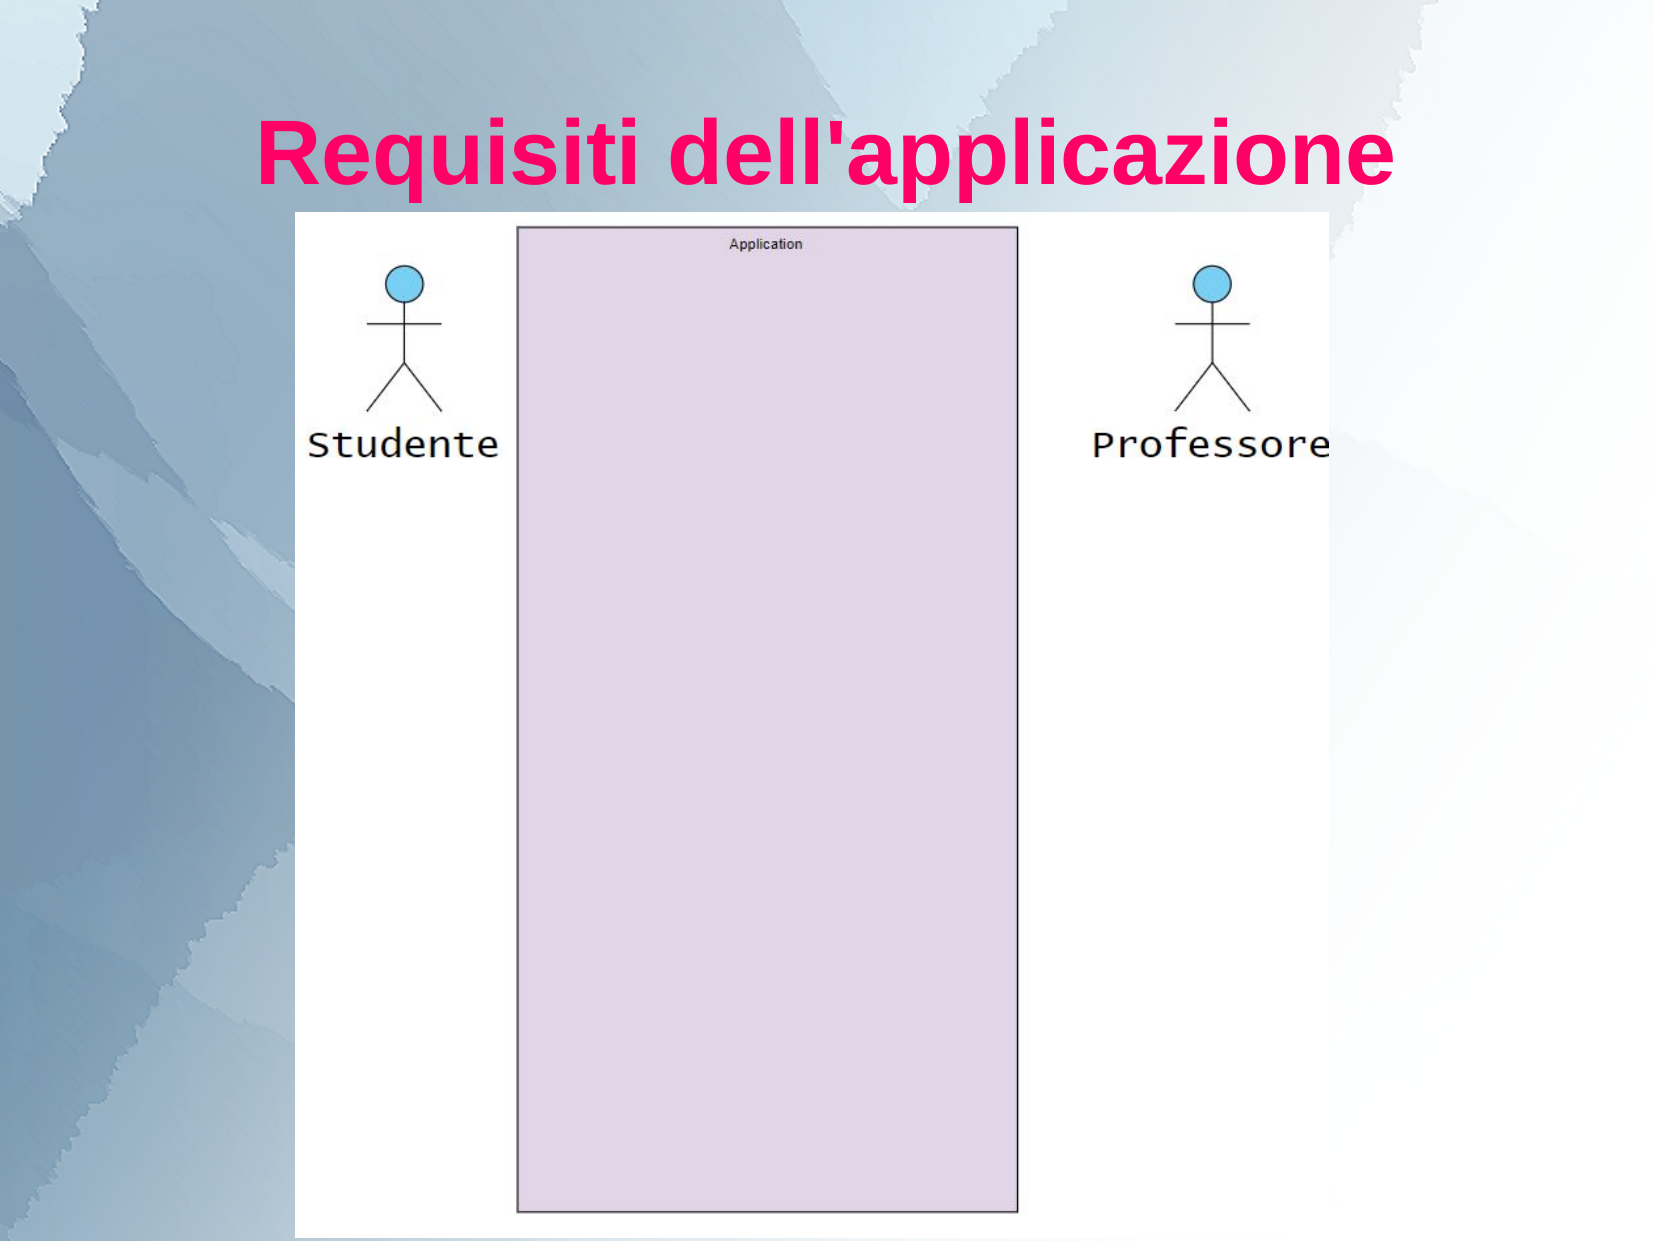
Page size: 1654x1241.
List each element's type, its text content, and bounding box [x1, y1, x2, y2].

title Requisiti dell'applicazione [82, 49, 1571, 257]
picture [0, 0, 1654, 1241]
